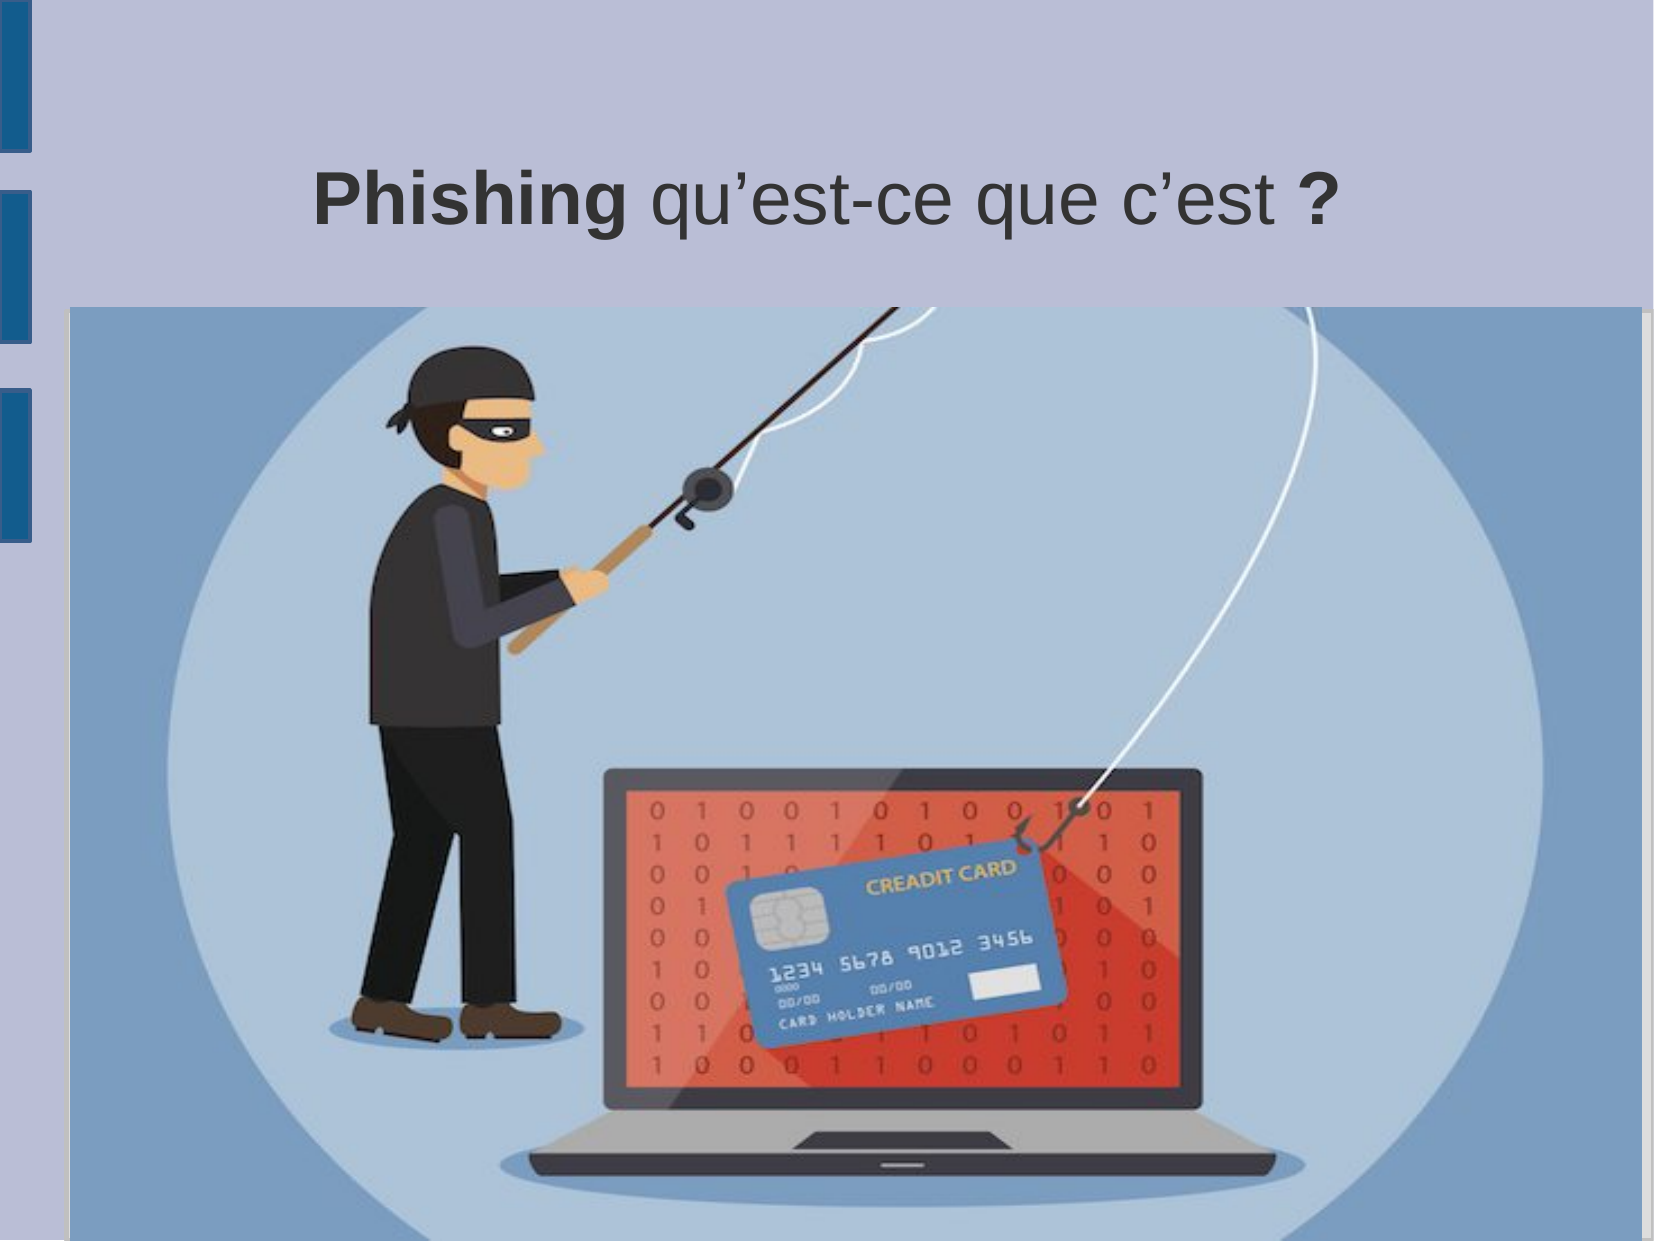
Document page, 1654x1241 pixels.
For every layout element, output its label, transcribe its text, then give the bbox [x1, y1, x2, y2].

picture [70, 307, 1642, 1241]
title Phishing qu’est-ce que c’est ? [121, 91, 1534, 299]
